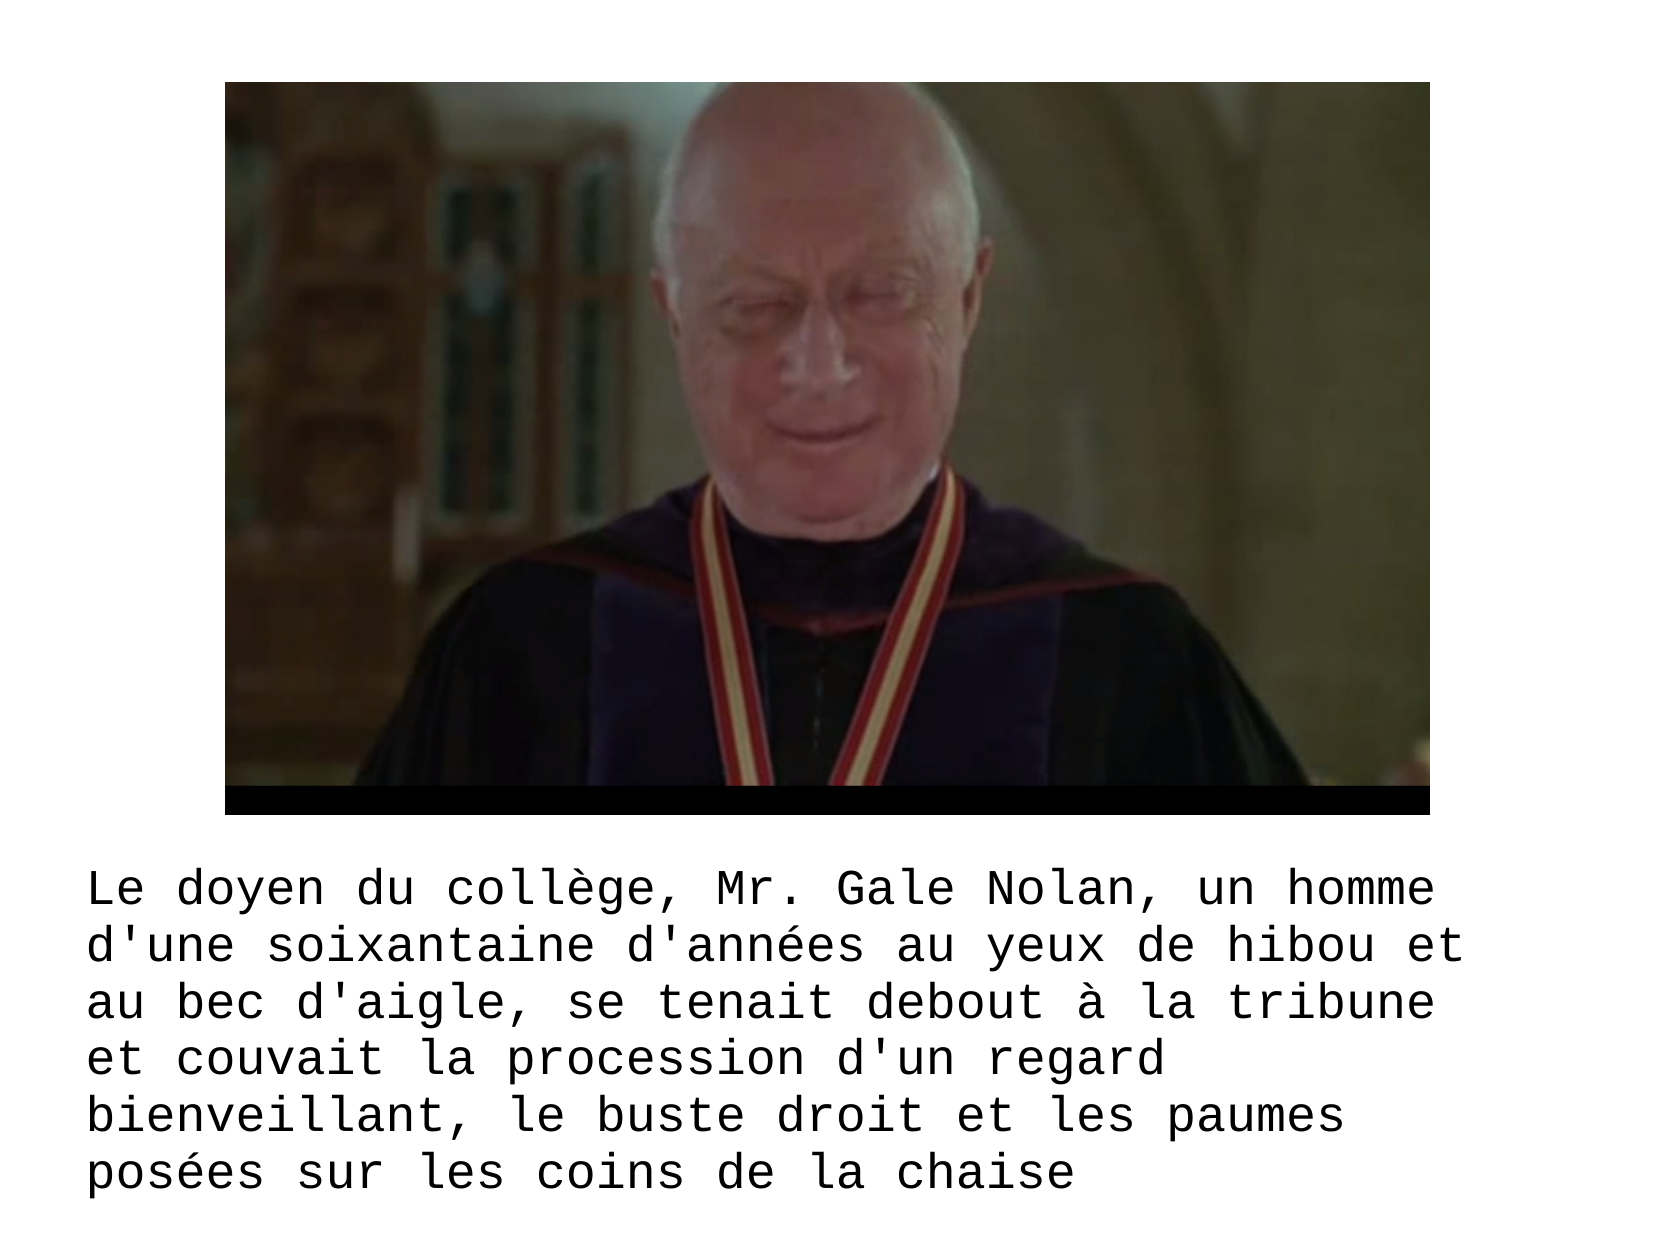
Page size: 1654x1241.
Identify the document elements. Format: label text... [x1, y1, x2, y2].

text_box Le doyen du collège, Mr. Gale Nolan, un homme d'une soixantaine d'années au yeux de hibou et au bec d'aigle, se tenait debout à la tribune et couvait la procession d'un regard bienveillant, le buste droit et les paumes posées sur les coins de la chaise [70, 855, 1536, 1193]
picture [225, 82, 1430, 815]
